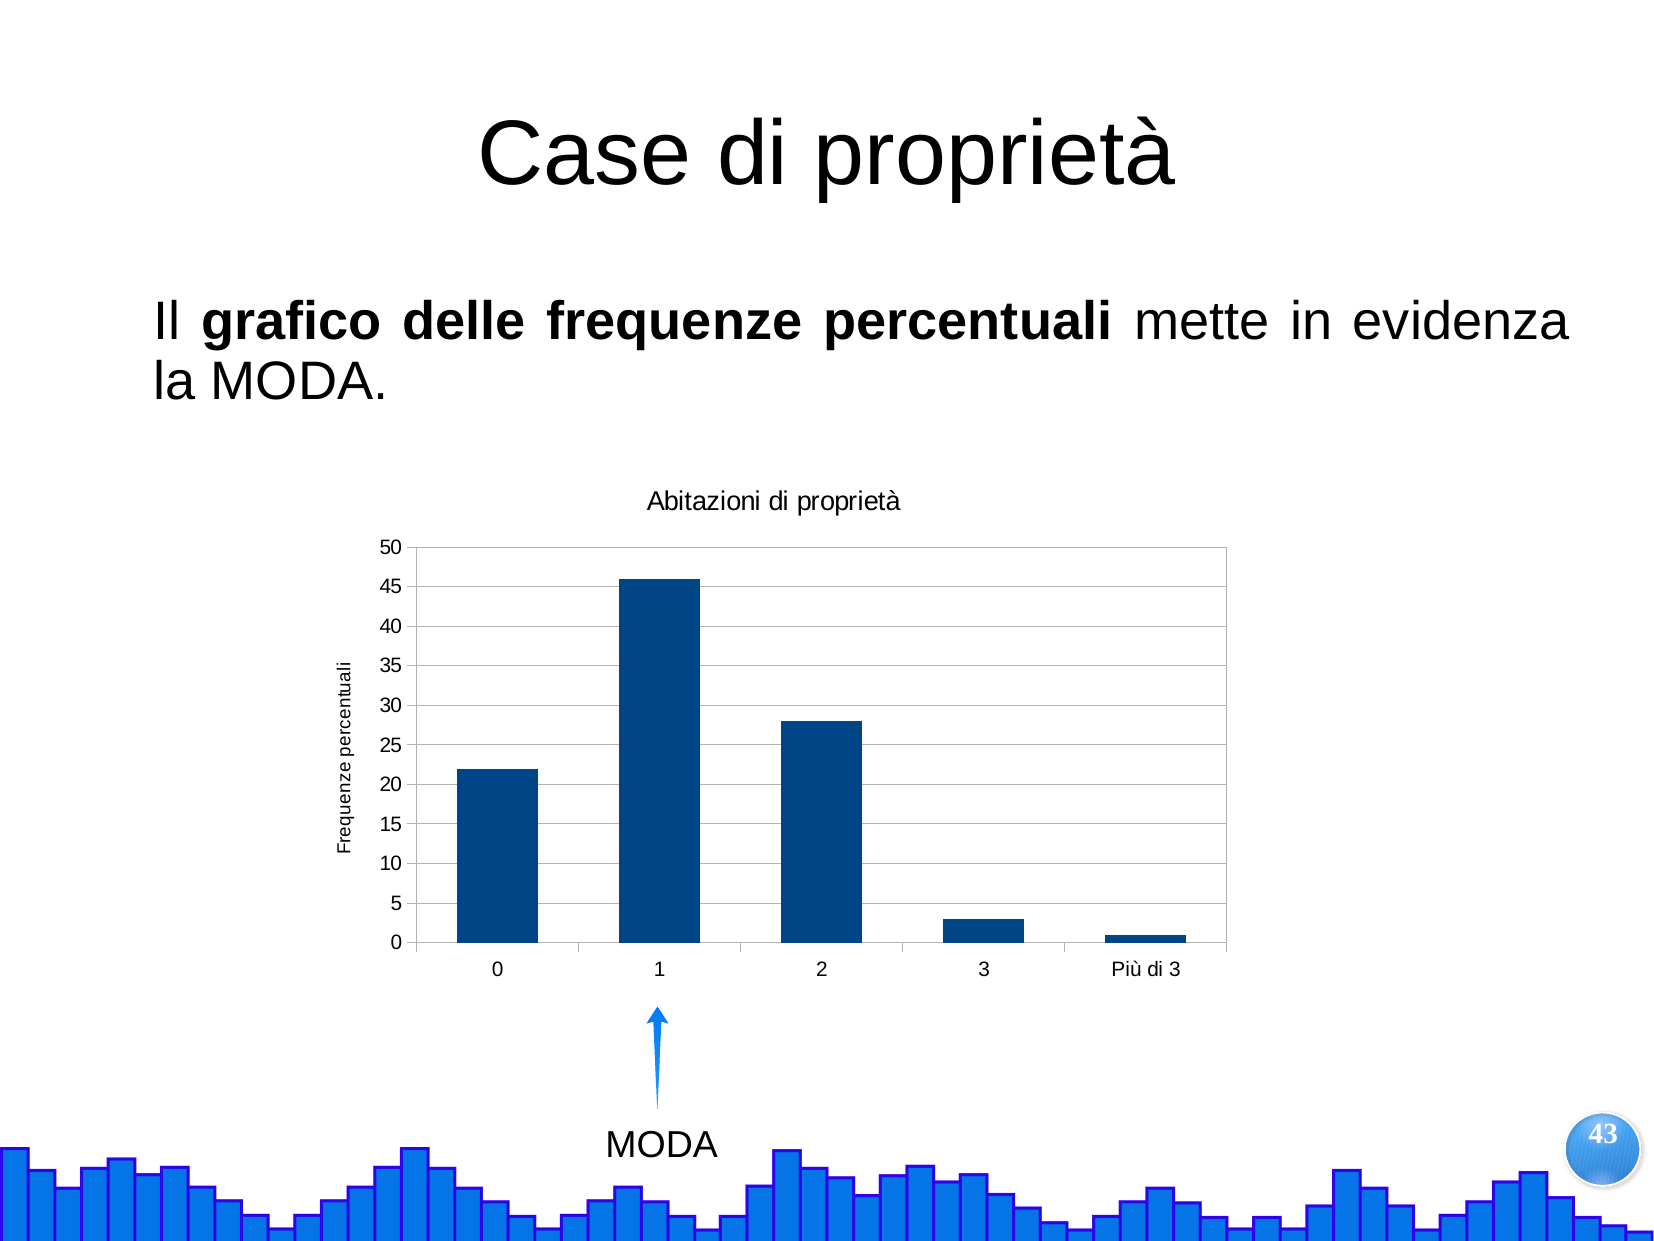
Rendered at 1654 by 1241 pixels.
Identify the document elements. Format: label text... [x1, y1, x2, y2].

picture [644, 1004, 671, 1111]
title Case di proprietà [82, 49, 1571, 257]
chart [301, 460, 1246, 992]
text_box MODA [590, 1116, 745, 1173]
picture [0, 1147, 1654, 1241]
list Il grafico delle frequenze percentuali mette in evidenza la MODA. [82, 290, 1571, 1010]
